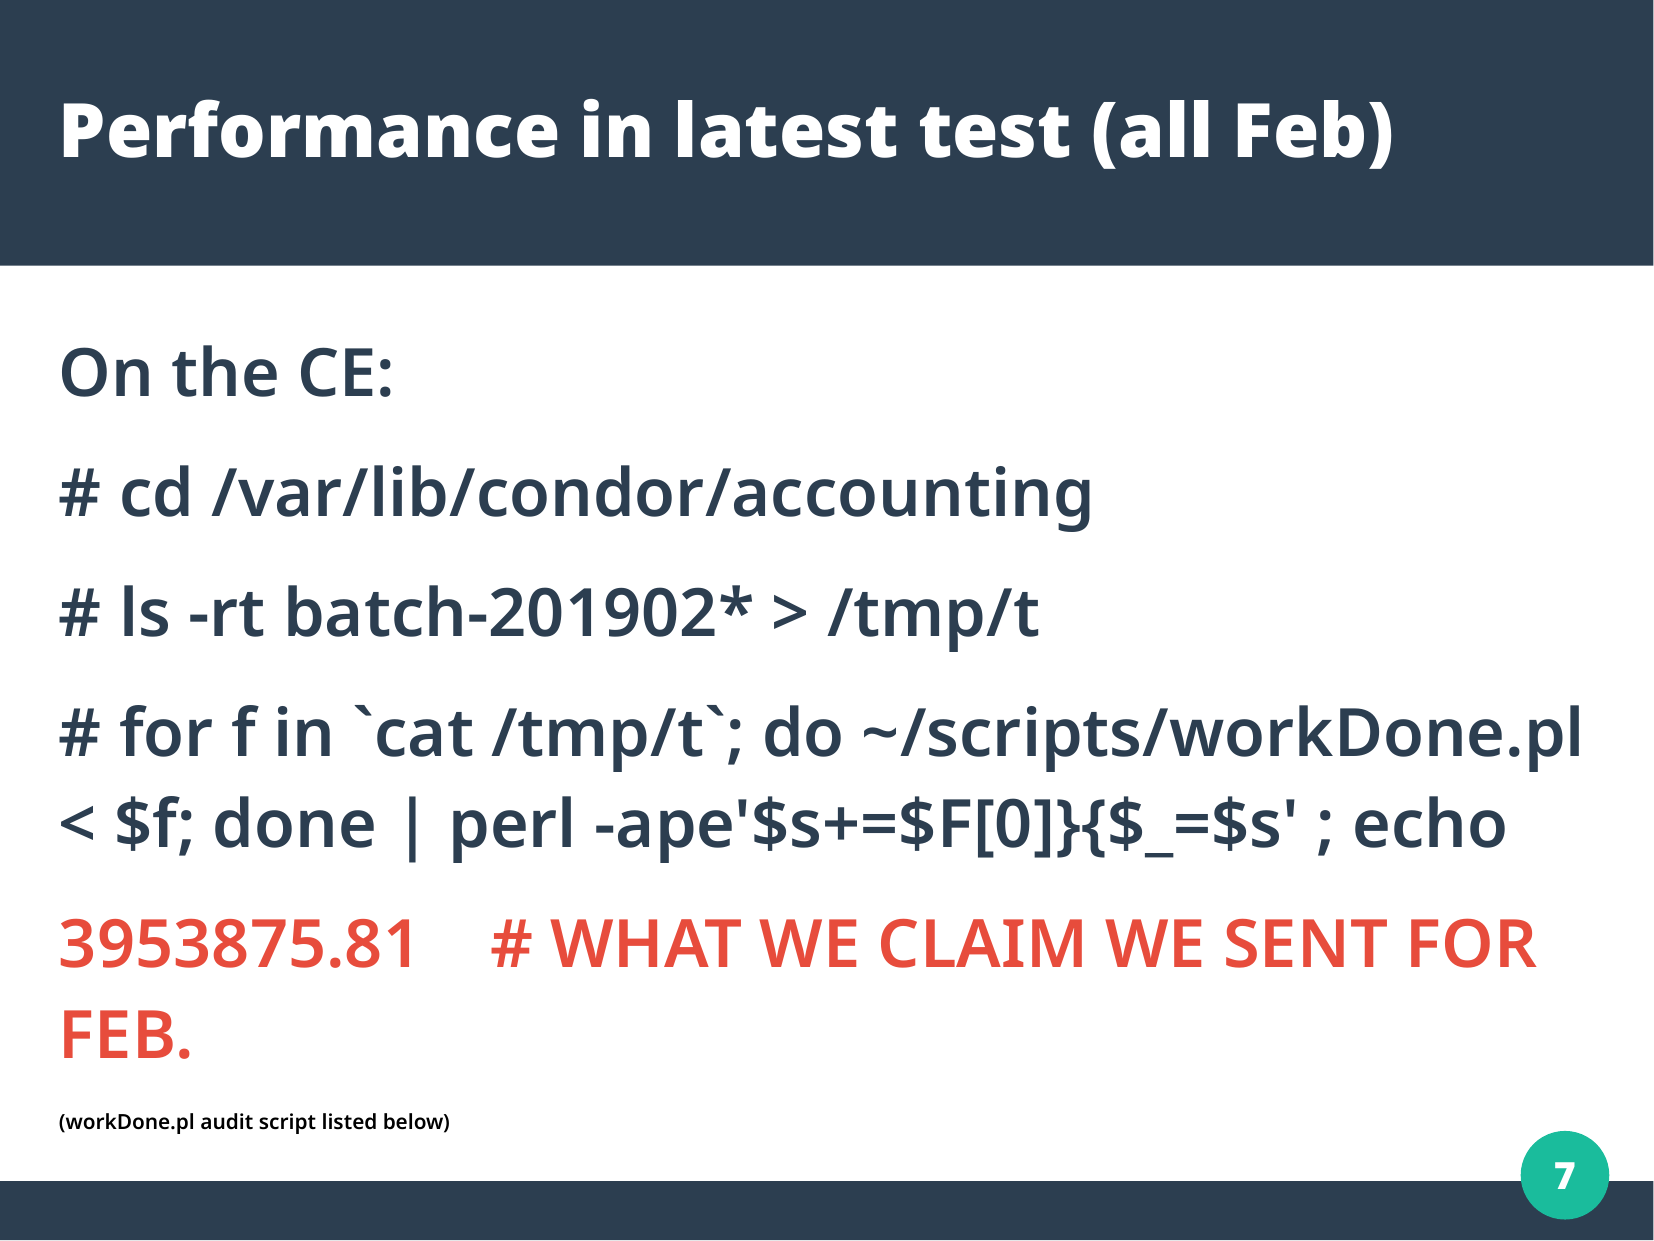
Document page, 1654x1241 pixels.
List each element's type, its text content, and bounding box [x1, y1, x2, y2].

title Performance in latest test (all Feb) [59, 49, 1595, 207]
list On the CE: # cd /var/lib/condor/accounting # ls -rt batch-201902* > /tmp/t # for f in `cat /tmp/t`; do ~/scripts/workDone.pl < $f; done | perl -ape'$s+=$F[0]}{$_=$s' ; echo 3953875.81 # WHAT WE CLAIM WE SENT FOR FEB. (workDone.pl audit script listed below) [59, 324, 1595, 1152]
